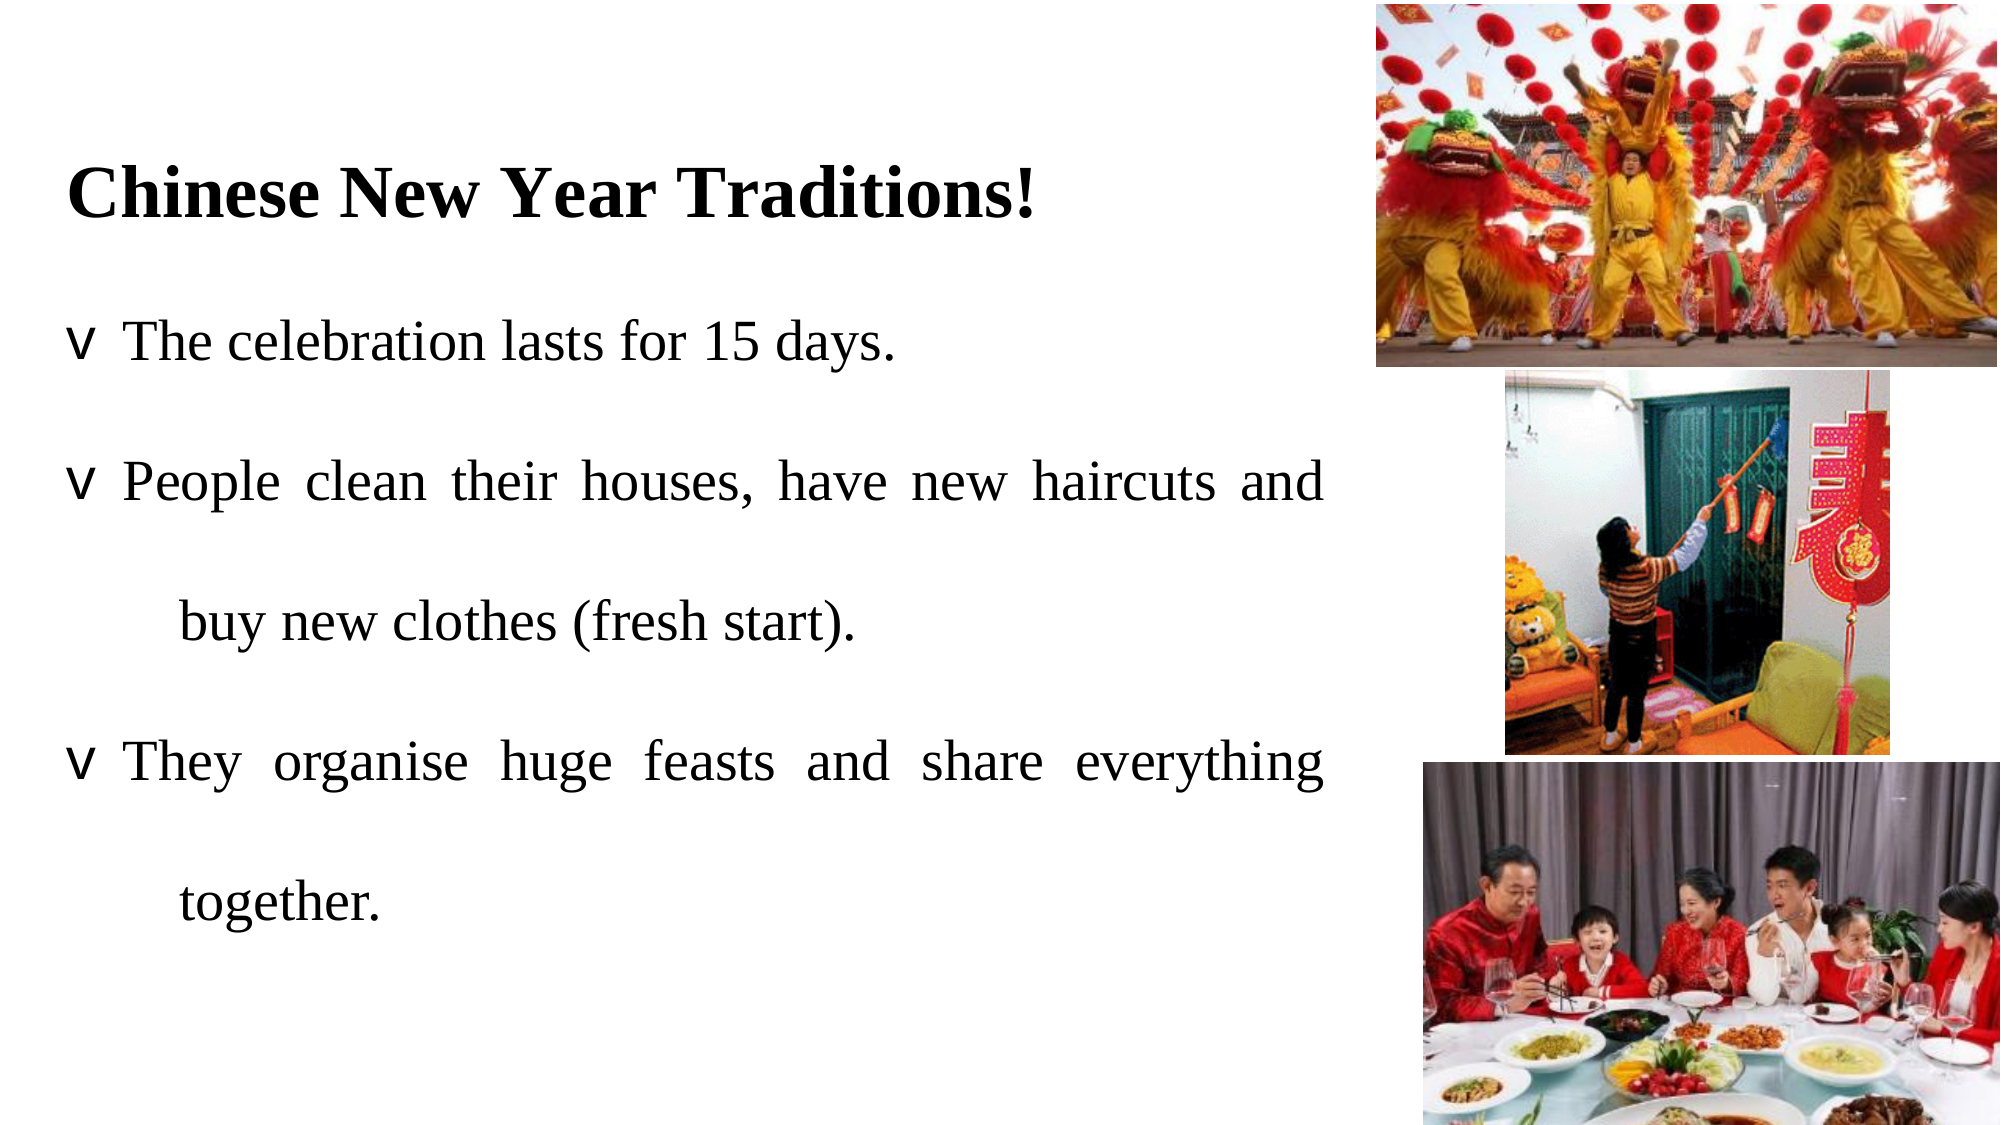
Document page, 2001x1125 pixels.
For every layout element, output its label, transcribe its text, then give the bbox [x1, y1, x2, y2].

text_box [1720, 755, 1751, 762]
text_box Chinese New Year Traditions! The celebration lasts for 15 days. People clean their houses, have new haircuts and buy new clothes (fresh start). They organise huge feasts and share everything together. [51, 44, 1341, 927]
picture [1376, 4, 1997, 367]
picture [1505, 370, 1890, 755]
picture [1423, 762, 2000, 1125]
